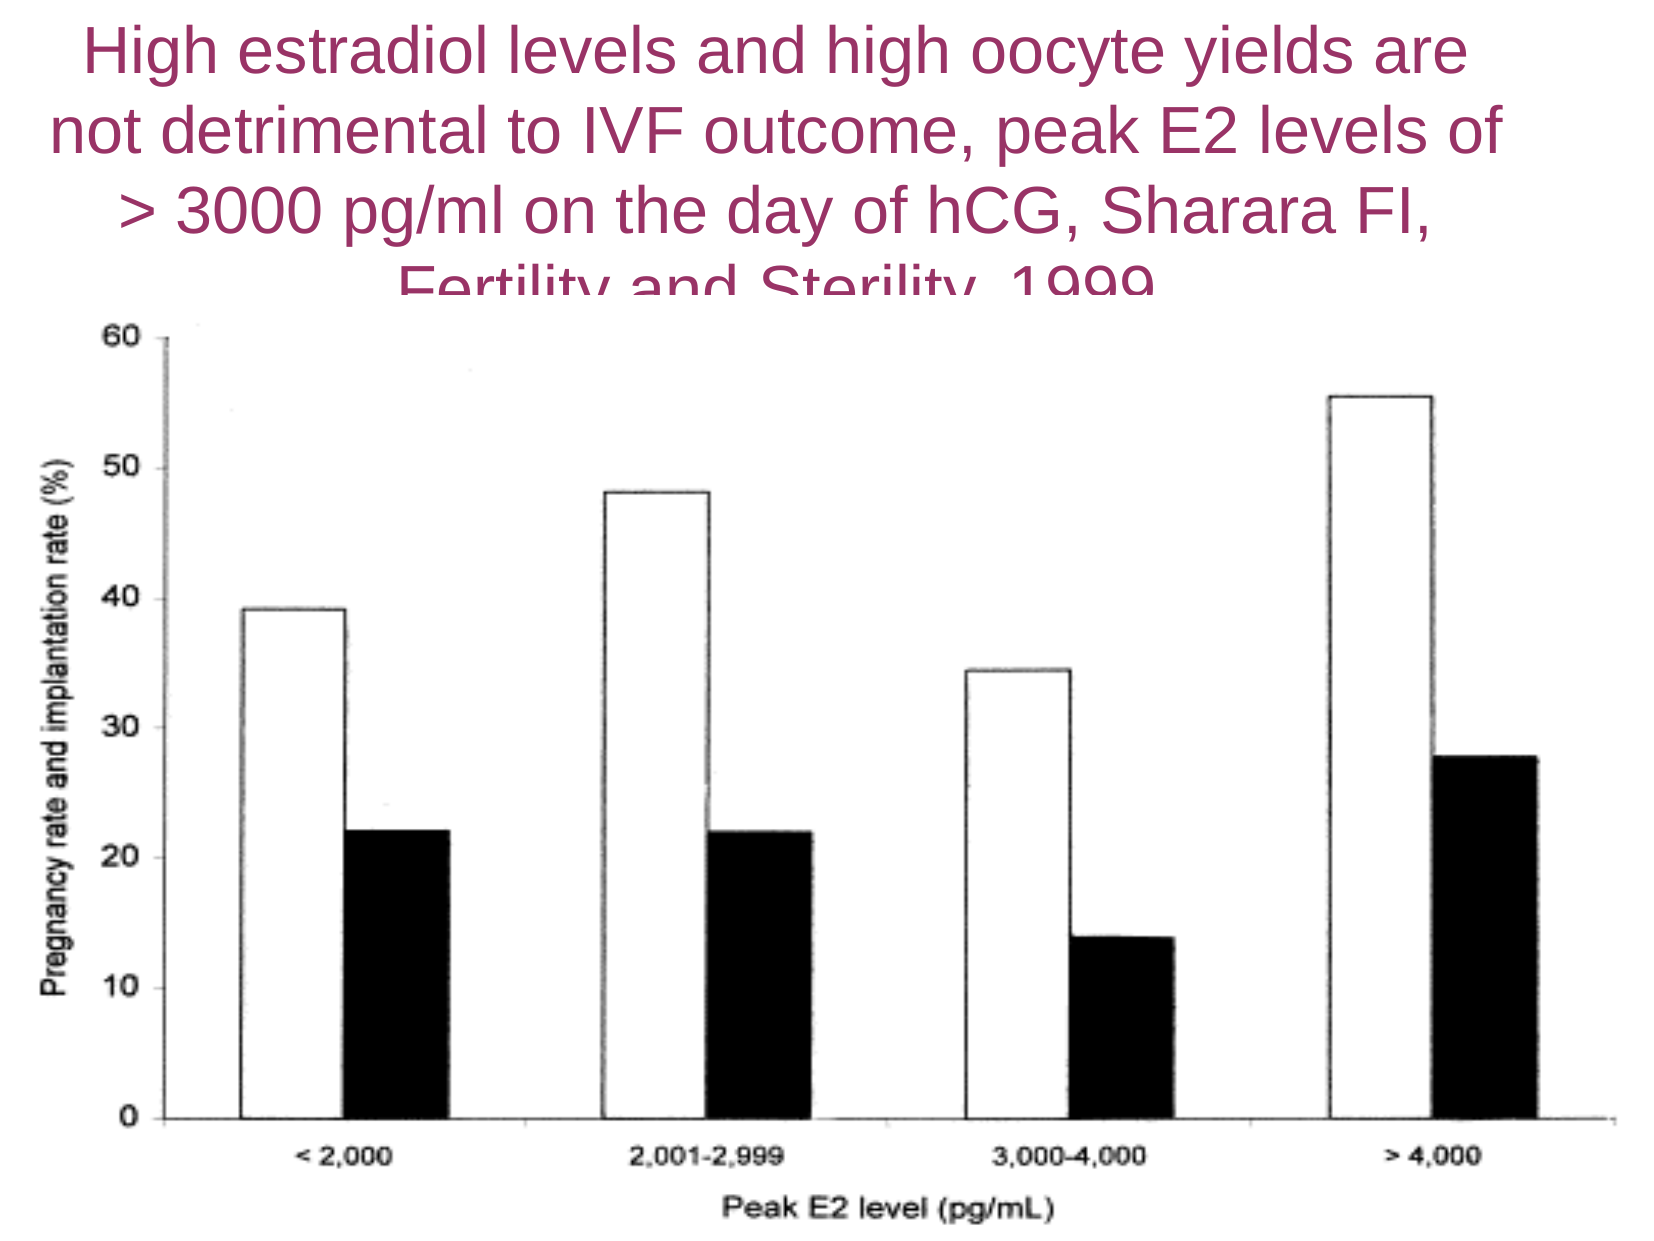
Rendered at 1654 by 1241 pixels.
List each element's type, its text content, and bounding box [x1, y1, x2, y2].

title High estradiol levels and high oocyte yields are not detrimental to IVF outcome, peak E2 levels of > 3000 pg/ml on the day of hCG, Sharara FI, Fertility and Sterility, 1999 [41, 6, 1512, 295]
picture [23, 295, 1648, 1241]
